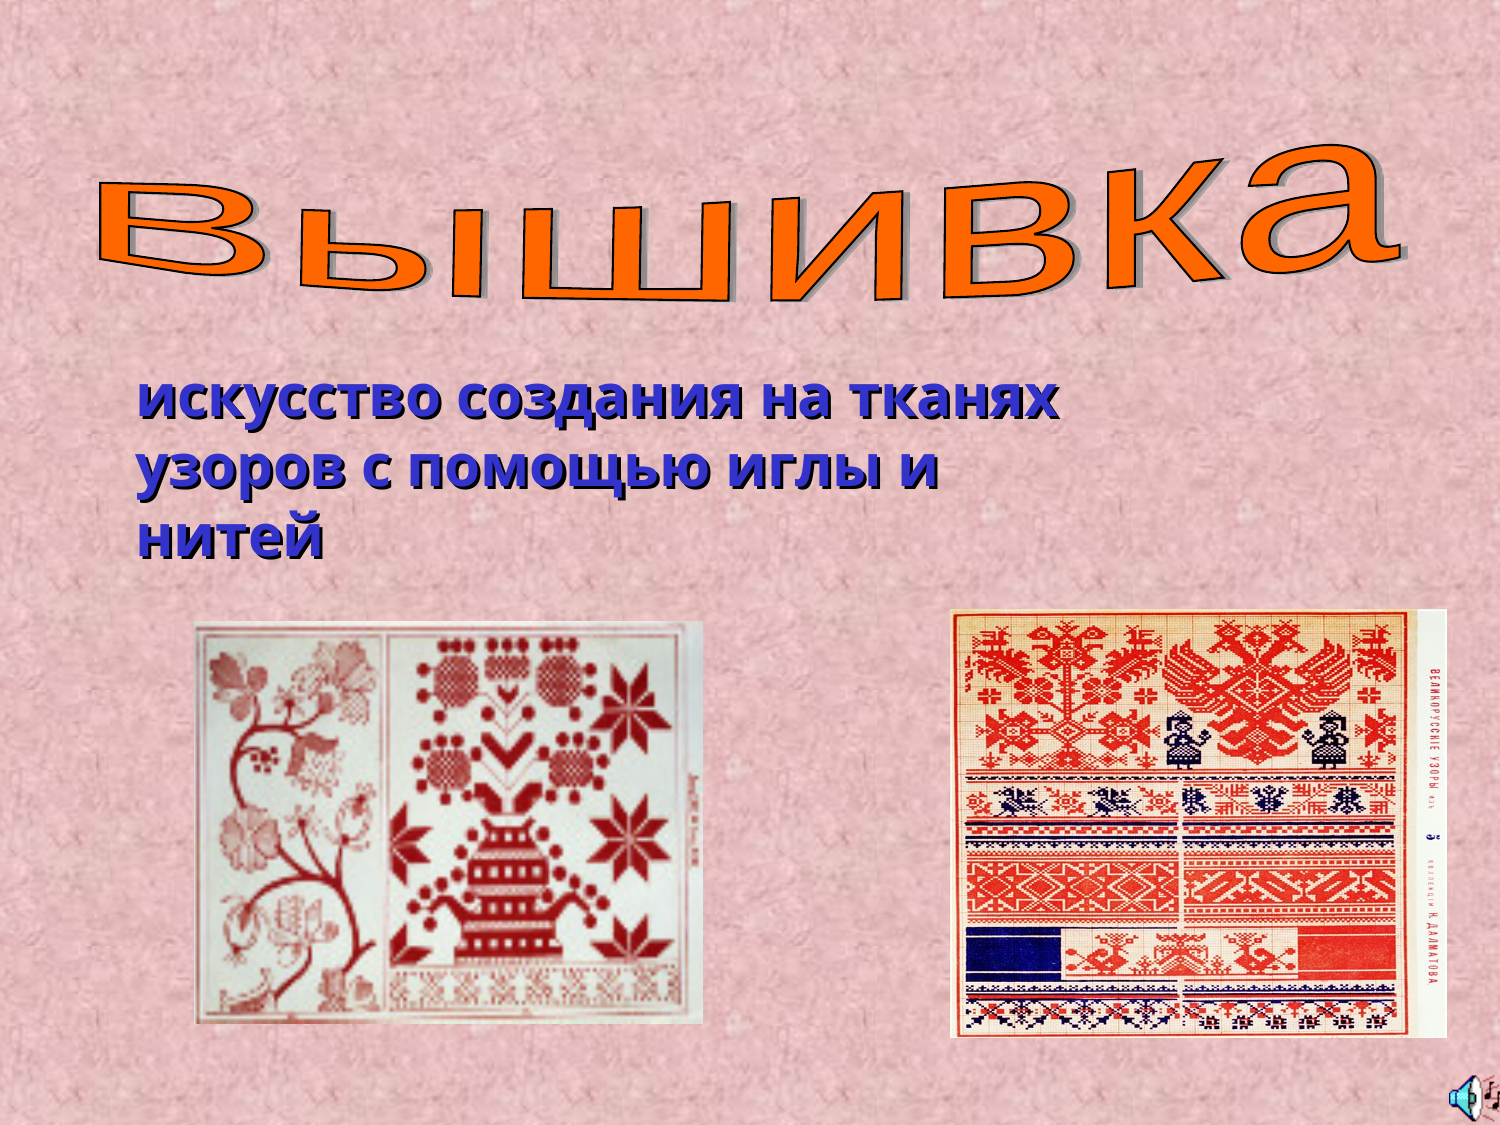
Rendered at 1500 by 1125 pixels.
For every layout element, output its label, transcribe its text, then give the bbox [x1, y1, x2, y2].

picture [0, 0, 1500, 1125]
text_box Вышивка [452, 210, 482, 297]
text_box Вышивка [301, 209, 426, 291]
text_box Вышивка [944, 182, 1074, 298]
text_box искусство создания на тканях узоров с помощью иглы и нитей [120, 350, 1117, 576]
text_box Вышивка [523, 201, 730, 301]
text_box Вышивка [1107, 159, 1224, 289]
text_box Вышивка [100, 182, 264, 275]
text_box Вышивка [1241, 144, 1400, 274]
text_box Вышивка [771, 191, 903, 301]
